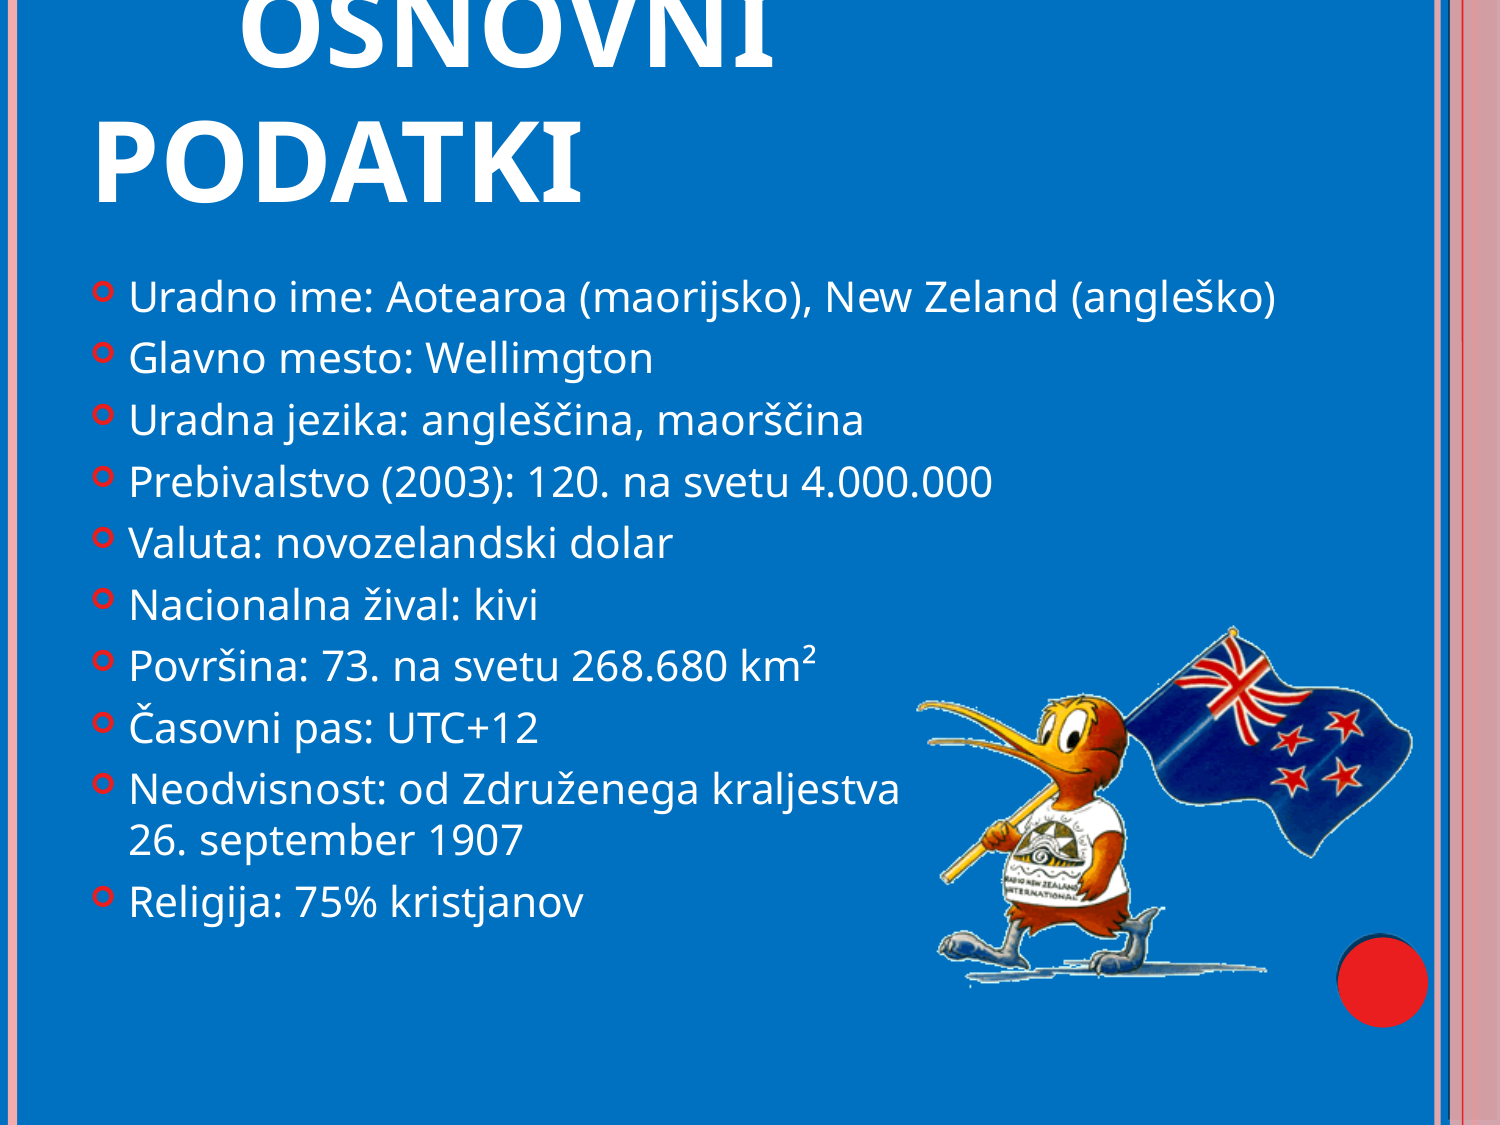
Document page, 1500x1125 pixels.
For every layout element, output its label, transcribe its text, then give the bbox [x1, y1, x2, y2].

list Uradno ime: Aotearoa (maorijsko), New Zeland (angleško) Glavno mesto: Wellimgton Uradna jezika: angleščina, maorščina Prebivalstvo (2003): 120. na svetu 4.000.000 Valuta: novozelandski dolar Nacionalna žival: kivi Površina: 73. na svetu 268.680 km² Časovni pas: UTC+12 Neodvisnost: od Združenega kraljestva 26. september 1907 Religija: 75% kristjanov [75, 262, 1300, 1062]
title Osnovni podatki [75, 45, 1300, 233]
picture [890, 621, 1438, 993]
